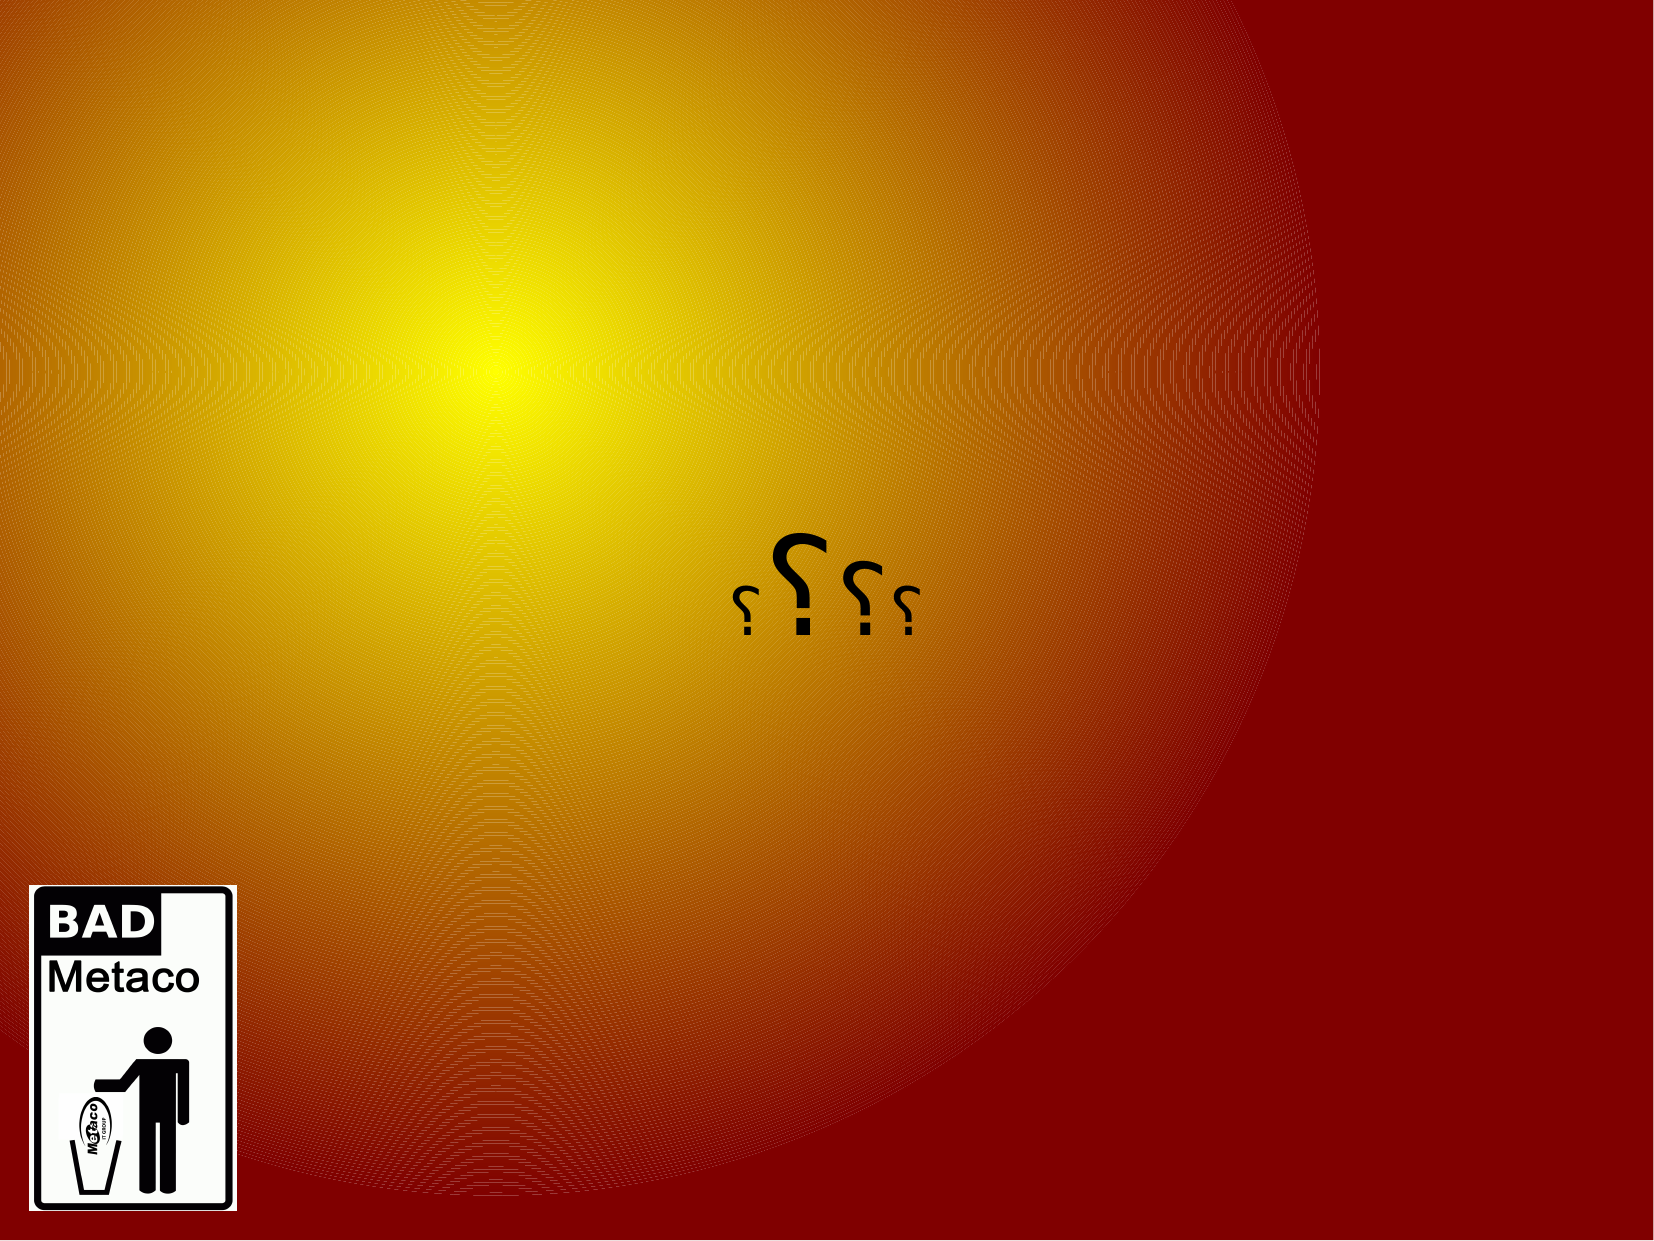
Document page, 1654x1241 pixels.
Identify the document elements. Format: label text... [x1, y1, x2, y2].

subtitle ؟؟؟؟ [82, 297, 1571, 1102]
picture [29, 885, 237, 1211]
